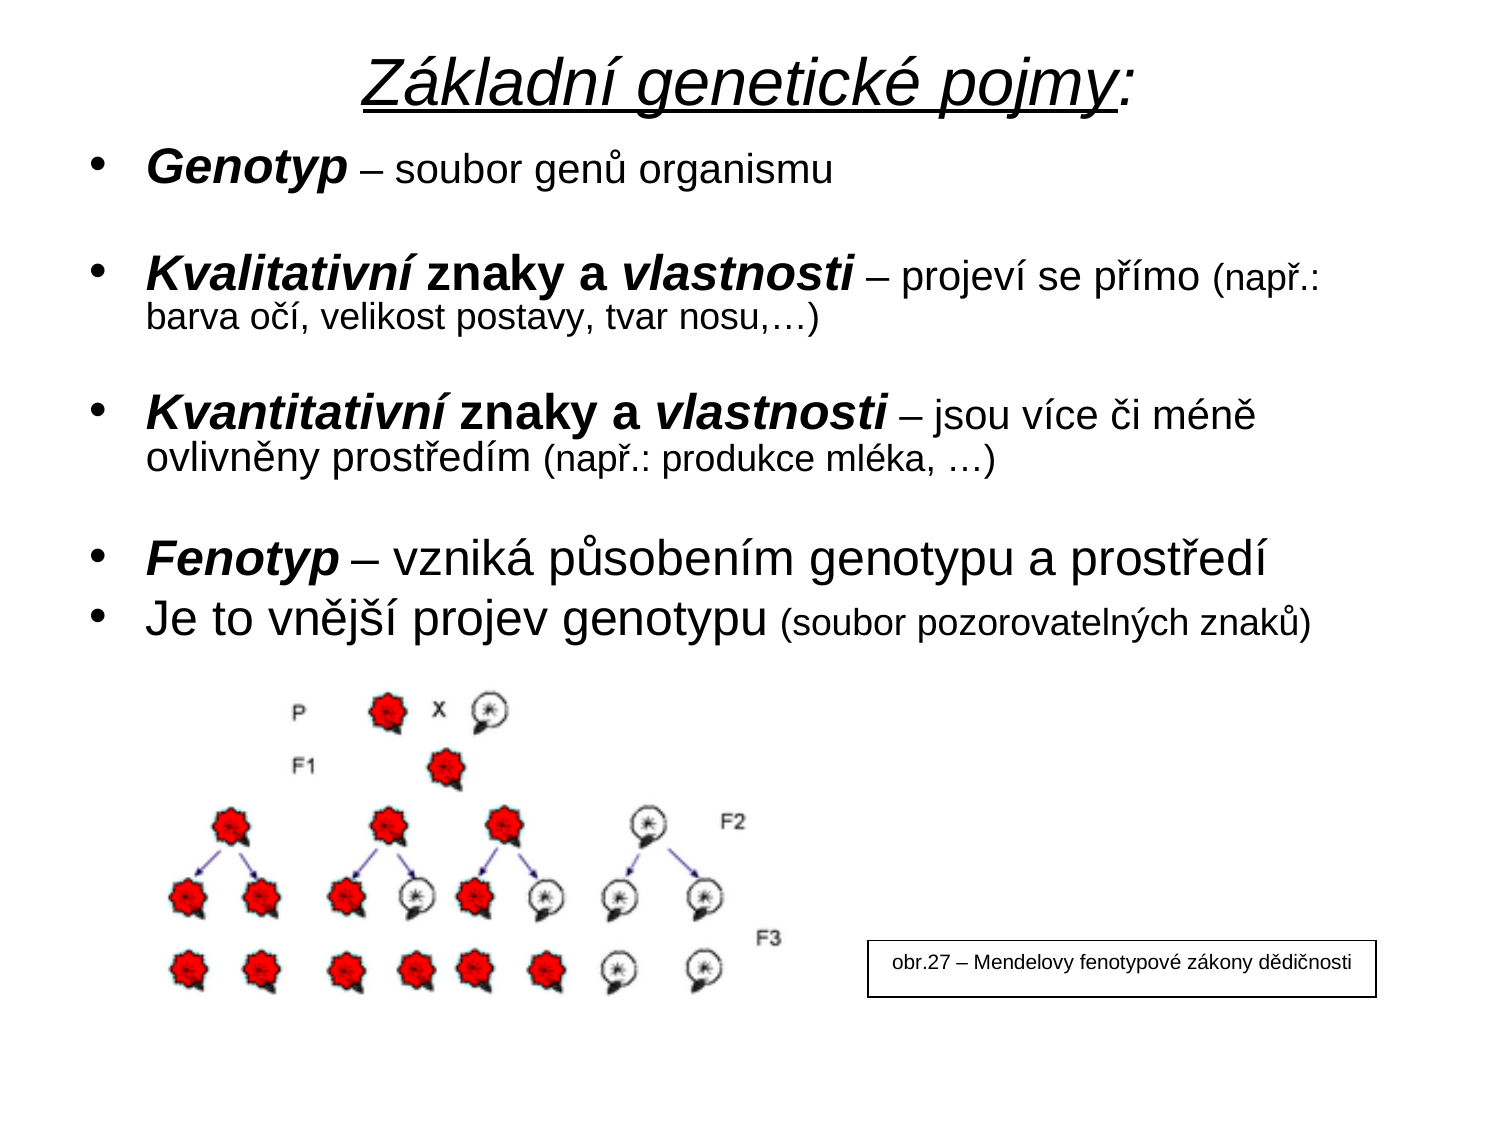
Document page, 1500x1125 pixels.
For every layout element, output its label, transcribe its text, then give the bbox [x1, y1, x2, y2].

picture [147, 669, 806, 1085]
title Základní genetické pojmy: [75, 31, 1426, 137]
text_box obr.27 – Mendelovy fenotypové zákony dědičnosti [868, 940, 1377, 997]
list Genotyp – soubor genů organismu Kvalitativní znaky a vlastnosti – projeví se přímo (např.: barva očí, velikost postavy, tvar nosu,…) Kvantitativní znaky a vlastnosti – jsou více či méně ovlivněny prostředím (např.: produkce mléka, …) Fenotyp – vzniká působením genotypu a prostředí Je to vnější projev genotypu (soubor pozorovatelných znaků) [75, 137, 1426, 1107]
